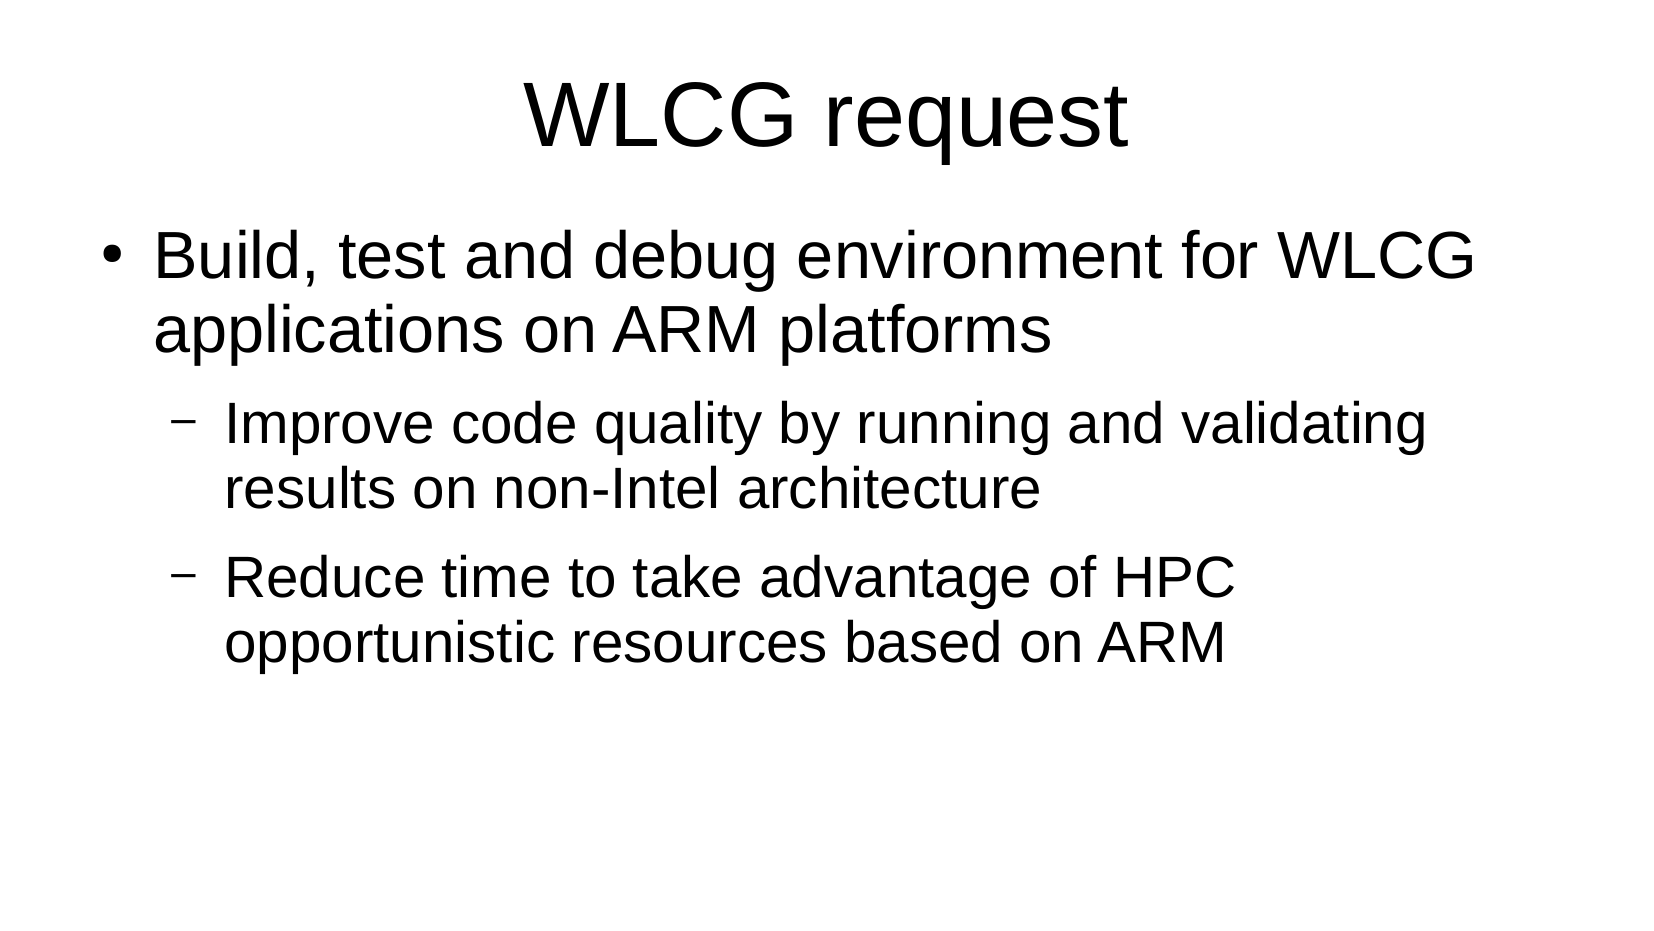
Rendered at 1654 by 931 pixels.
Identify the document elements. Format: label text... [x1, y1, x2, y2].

title WLCG request [82, 37, 1571, 193]
list Build, test and debug environment for WLCG applications on ARM platforms Improve code quality by running and validating results on non-Intel architecture Reduce time to take advantage of HPC opportunistic resources based on ARM [82, 217, 1571, 758]
